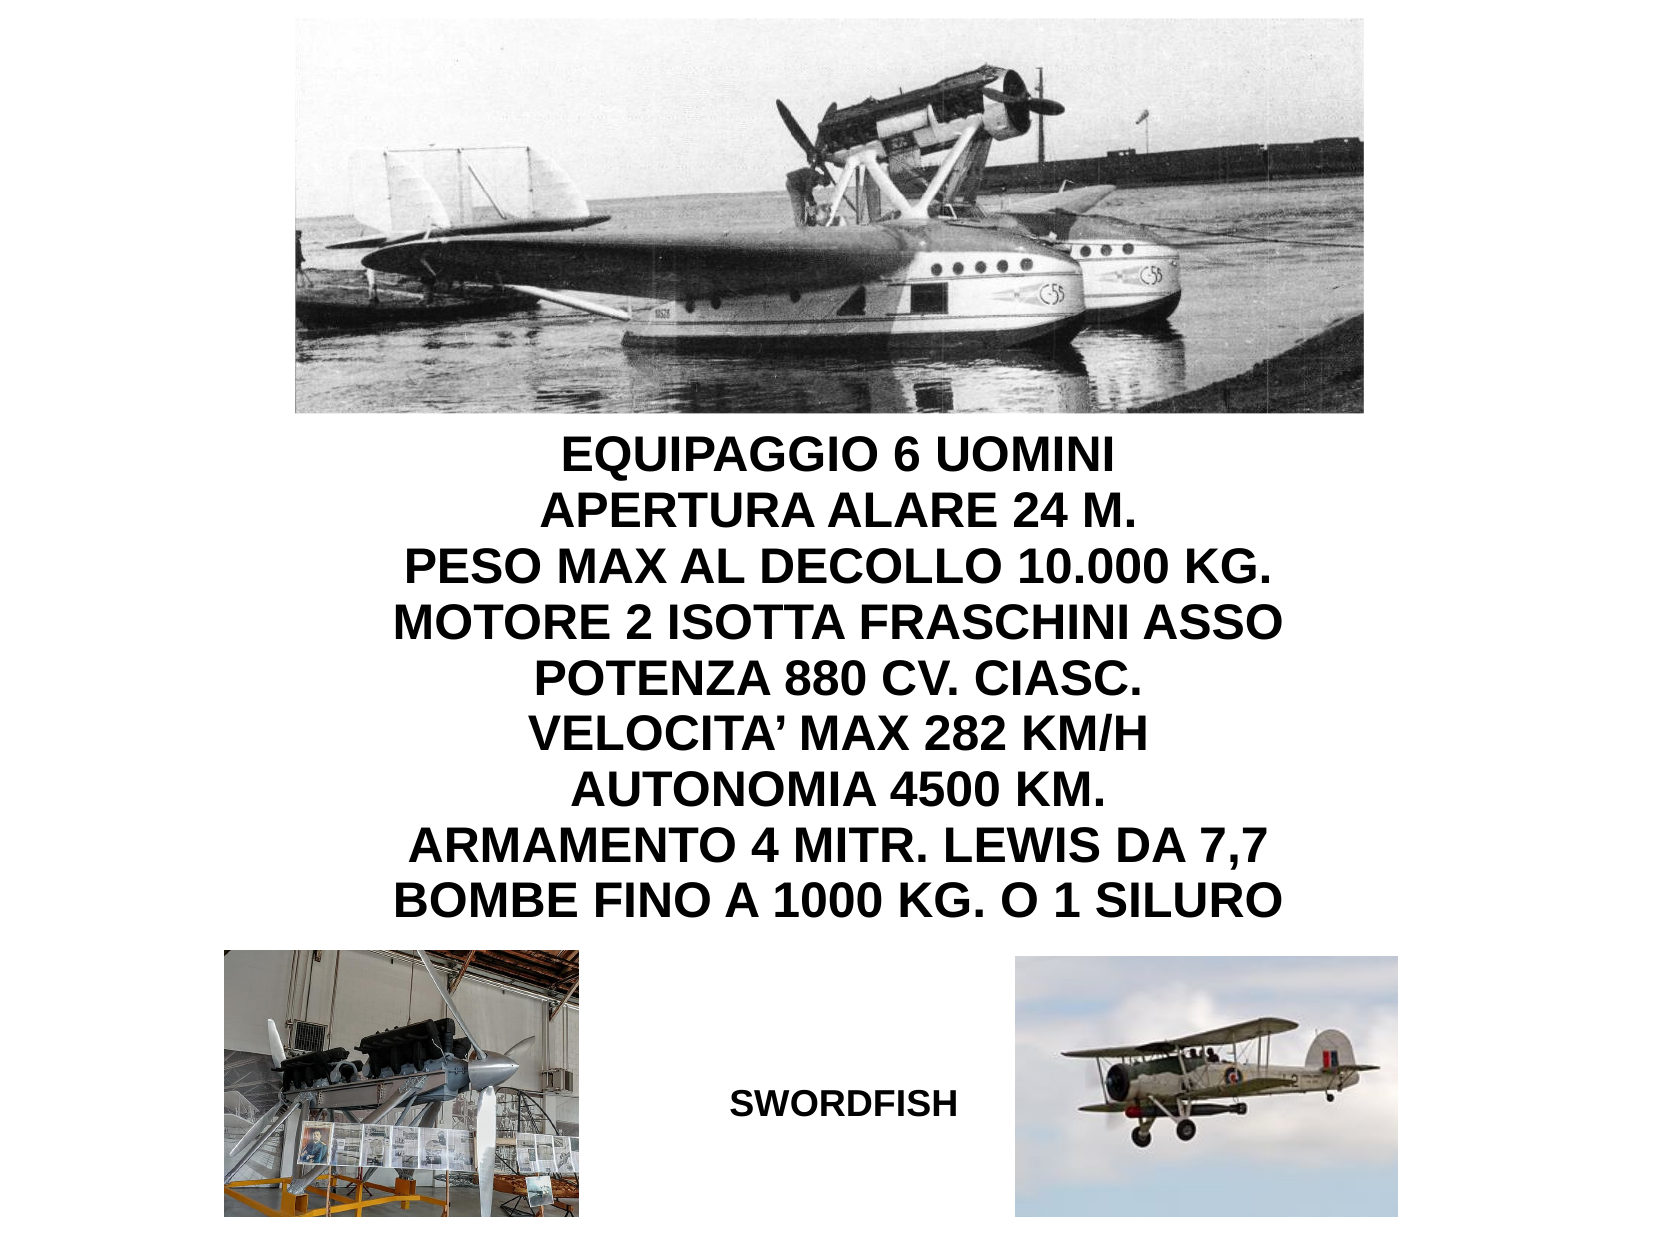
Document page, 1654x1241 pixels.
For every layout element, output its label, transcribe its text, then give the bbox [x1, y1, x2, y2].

picture [295, 18, 1364, 414]
text_box SWORDFISH [714, 1074, 974, 1132]
text_box EQUIPAGGIO 6 UOMINI APERTURA ALARE 24 M. PESO MAX AL DECOLLO 10.000 KG. MOTORE 2 ISOTTA FRASCHINI ASSO POTENZA 880 CV. CIASC. VELOCITA’ MAX 282 KM/H AUTONOMIA 4500 KM. ARMAMENTO 4 MITR. LEWIS DA 7,7 BOMBE FINO A 1000 KG. O 1 SILURO [377, 419, 1300, 936]
picture [1015, 956, 1398, 1217]
picture [224, 950, 579, 1217]
